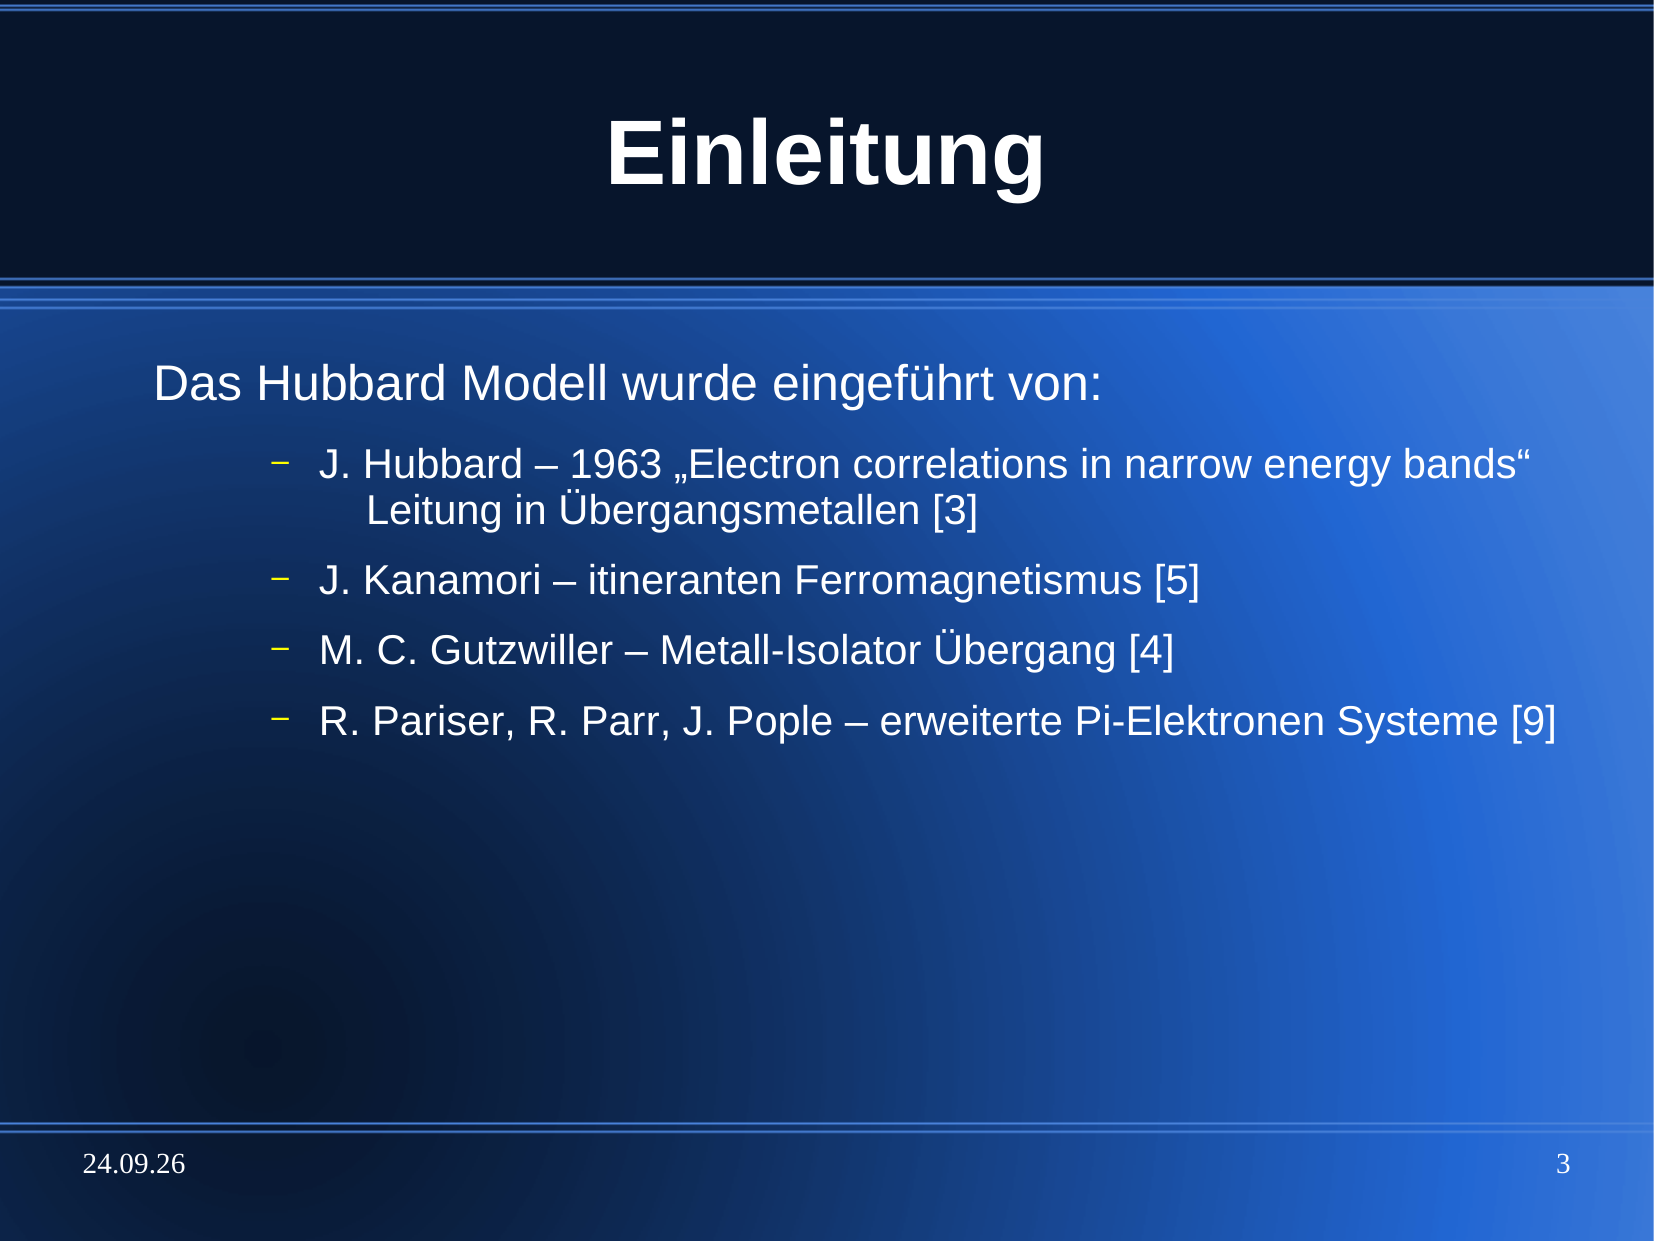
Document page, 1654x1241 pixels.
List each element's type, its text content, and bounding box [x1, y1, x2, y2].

picture [0, 0, 1654, 1241]
title Einleitung [82, 49, 1571, 257]
list Das Hubbard Modell wurde eingeführt von: J. Hubbard – 1963 „Electron correlations in narrow energy bands“ Leitung in Übergangsmetallen [3] J. Kanamori – itineranten Ferromagnetismus [5] M. C. Gutzwiller – Metall-Isolator Übergang [4] R. Pariser, R. Parr, J. Pople – erweiterte Pi-Elektronen Systeme [9] [82, 355, 1571, 1058]
